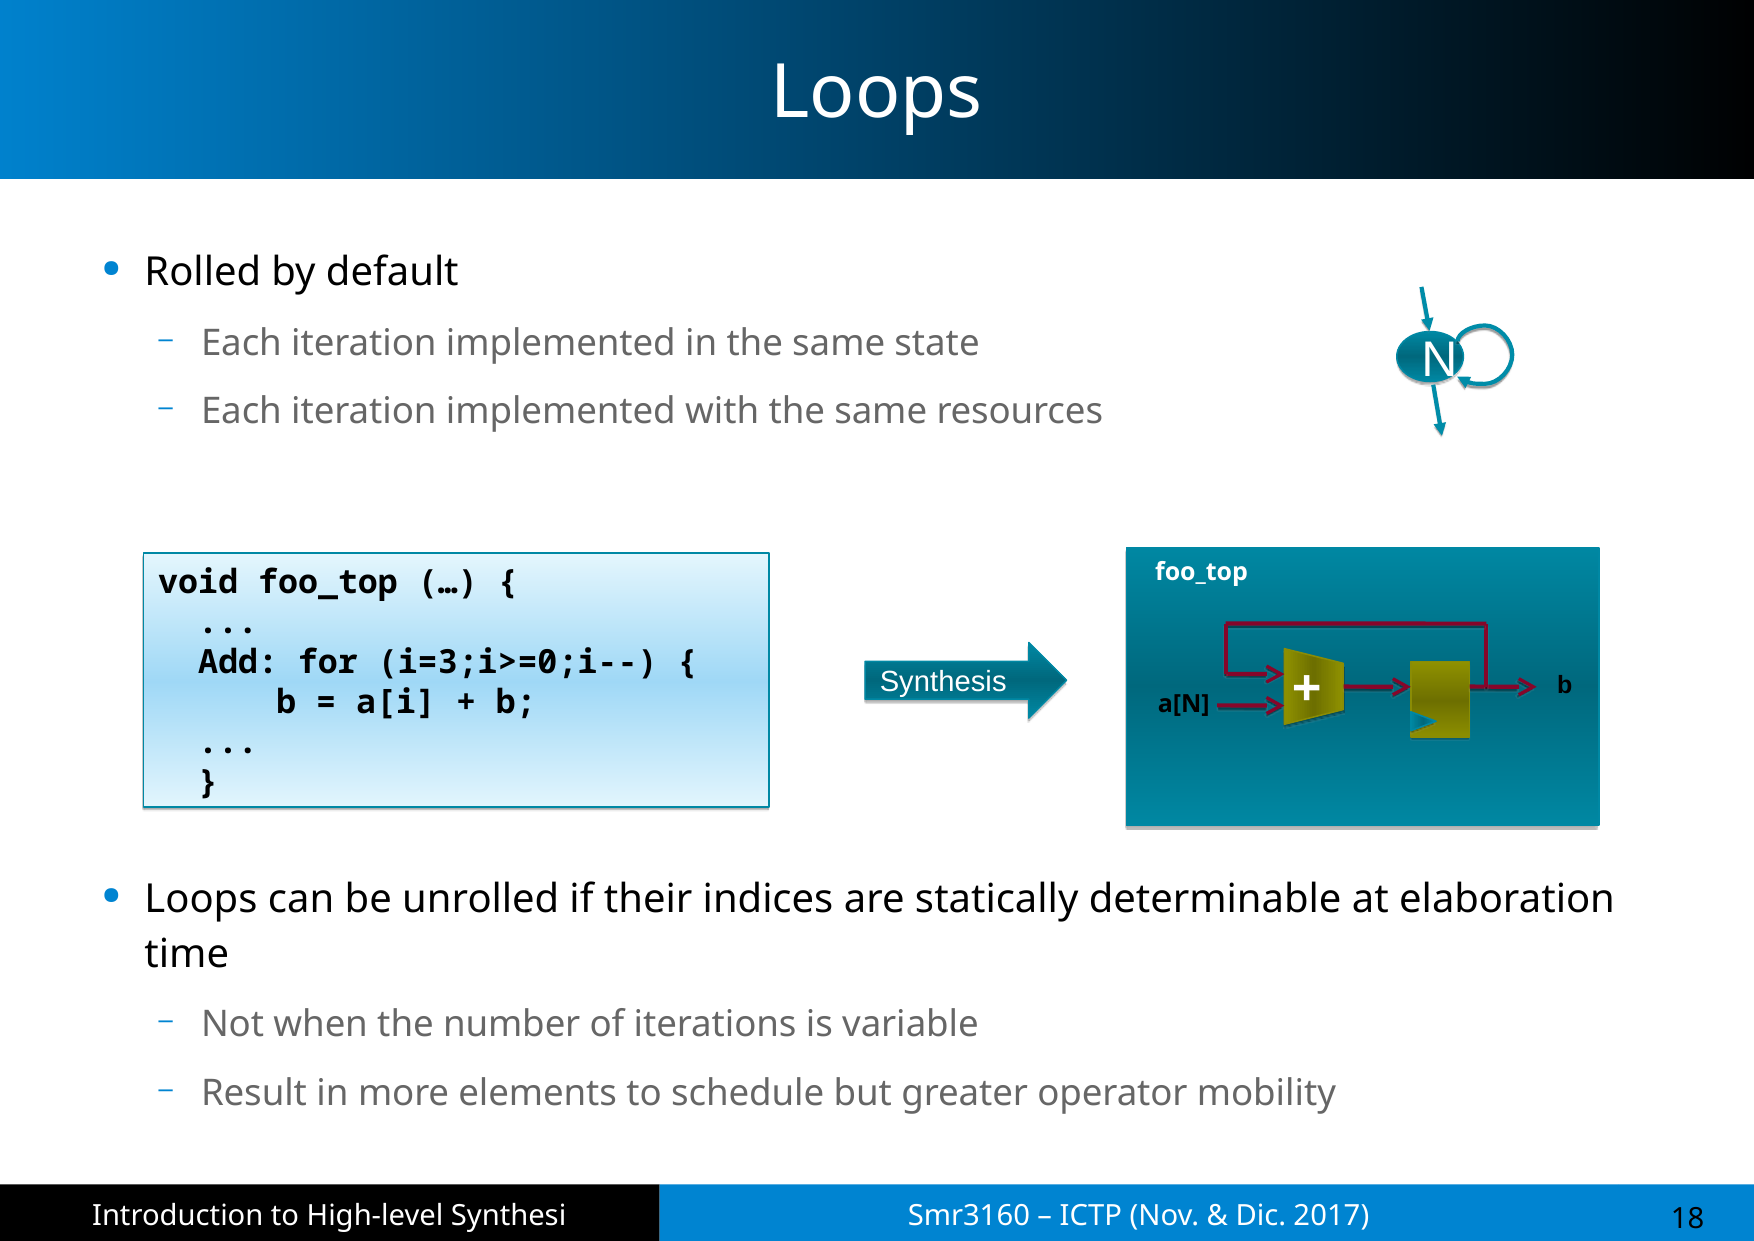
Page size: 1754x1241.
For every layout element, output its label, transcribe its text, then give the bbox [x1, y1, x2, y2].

text_box void foo_top (…) { ... Add: for (i=3;i>=0;i--) { b = a[i] + b; ... } [143, 552, 770, 808]
text_box foo_top [1140, 548, 1263, 593]
list Rolled by default Each iteration implemented in the same state Each iteration implemented with the same resources Loops can be unrolled if their indices are statically determinable at elaboration time Not when the number of iterations is variable Result in more elements to schedule but greater operator mobility [87, 242, 1667, 1119]
text_box + [1284, 648, 1344, 725]
text_box N [1396, 331, 1464, 382]
text_box [1126, 547, 1599, 826]
text_box Synthesis [865, 642, 1067, 719]
text_box b [1541, 661, 1587, 707]
text_box a[N] [1143, 680, 1225, 726]
title Loops [87, 37, 1667, 139]
